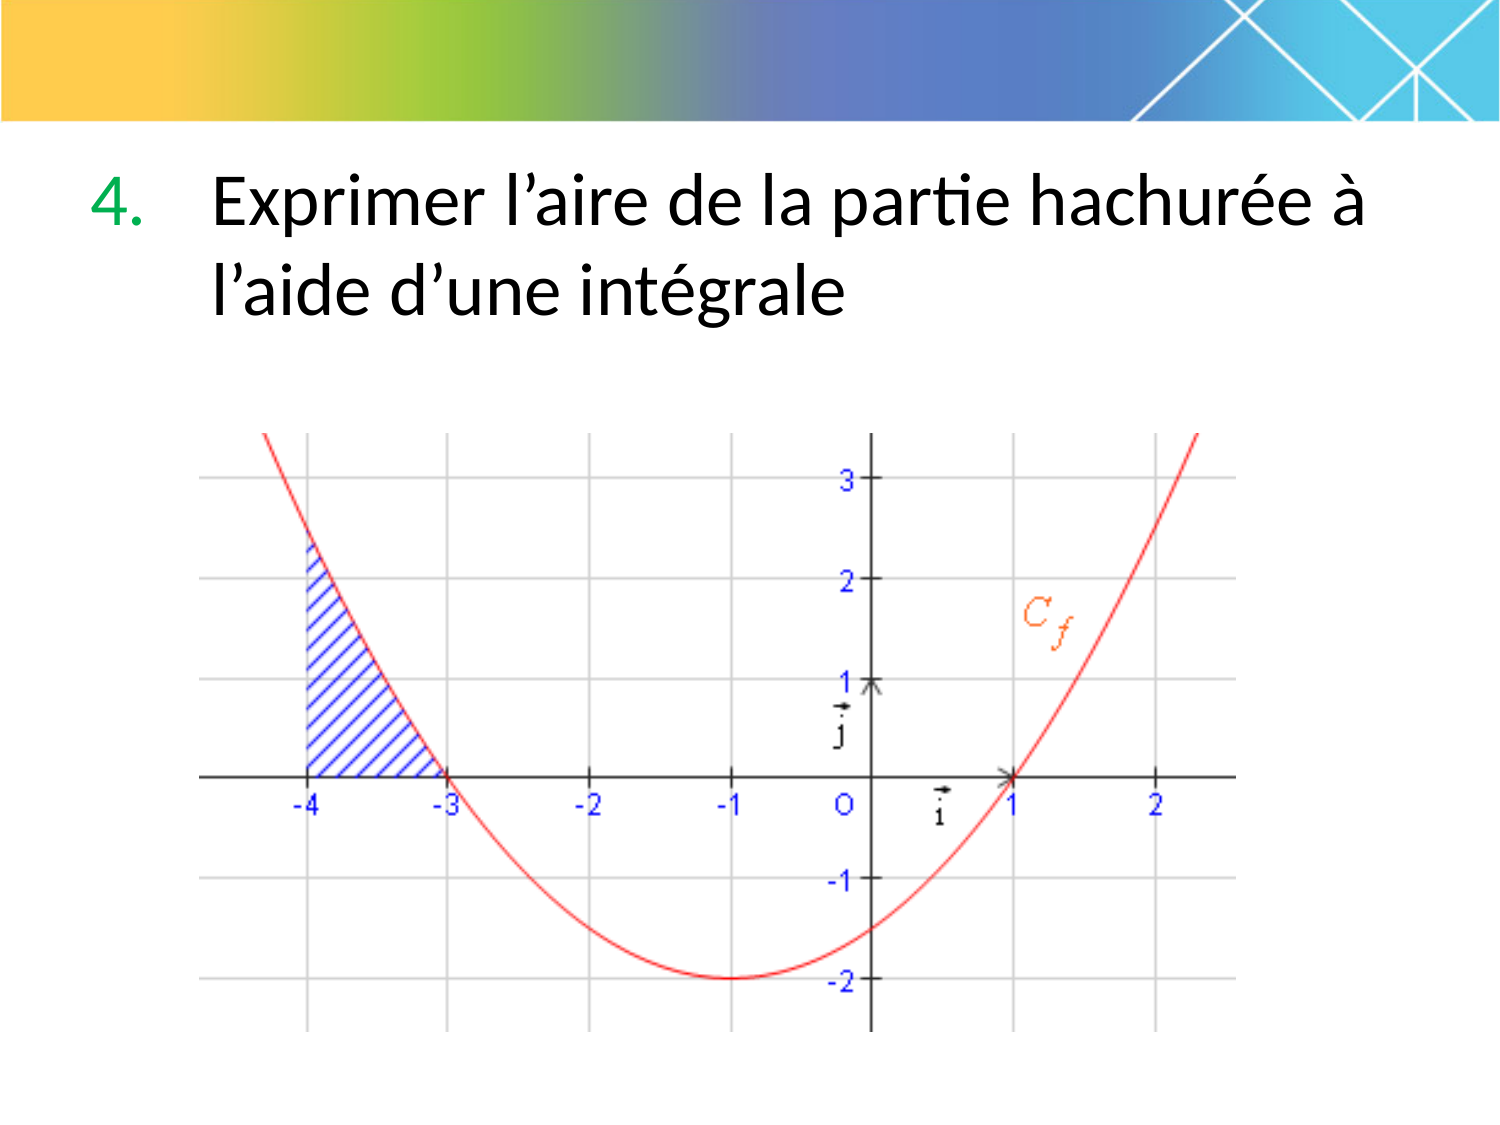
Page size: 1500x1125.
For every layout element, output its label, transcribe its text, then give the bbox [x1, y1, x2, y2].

title Exprimer l’aire de la partie hachurée à l’aide d’une intégrale [75, 128, 1500, 352]
picture [199, 433, 1236, 1032]
picture [0, 0, 1500, 123]
